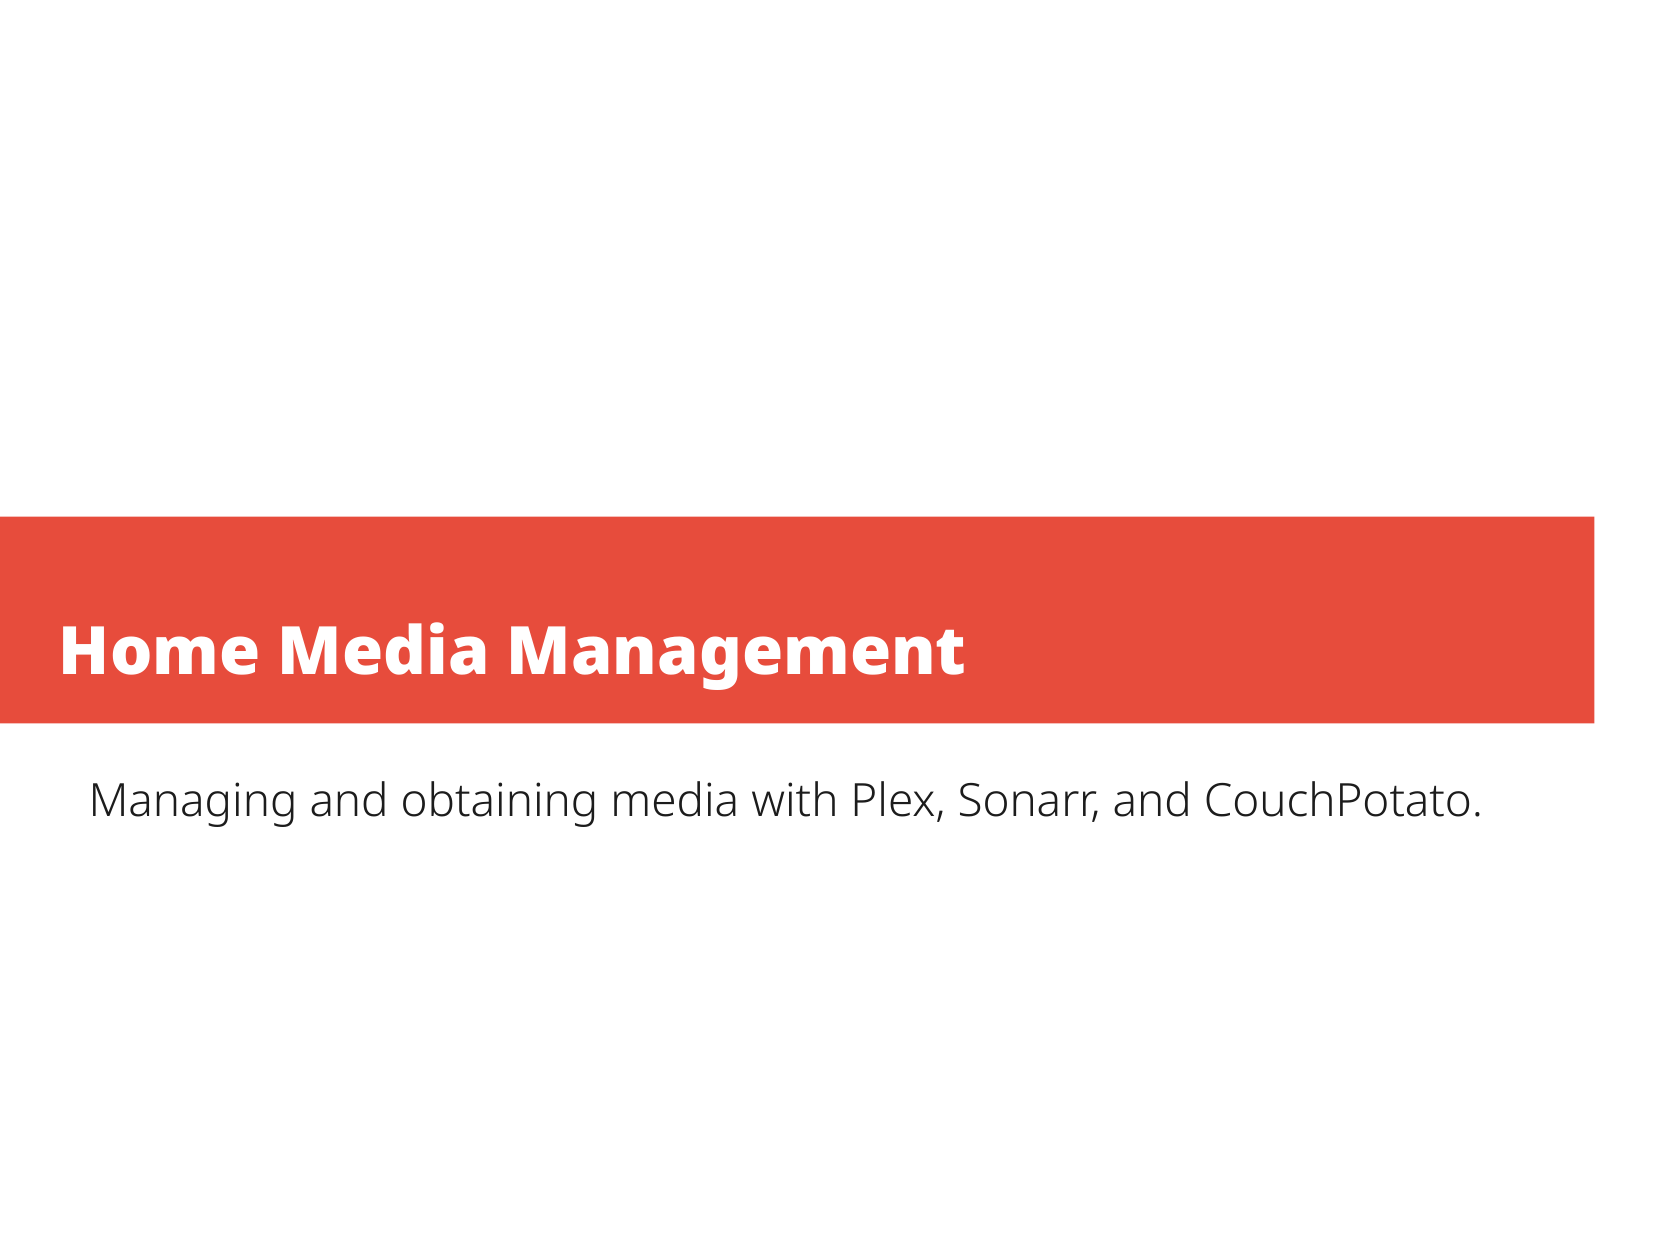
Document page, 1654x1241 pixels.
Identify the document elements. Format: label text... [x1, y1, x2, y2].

title Home Media Management [59, 546, 1595, 694]
subtitle Managing and obtaining media with Plex, Sonarr, and CouchPotato. [88, 767, 1595, 1182]
